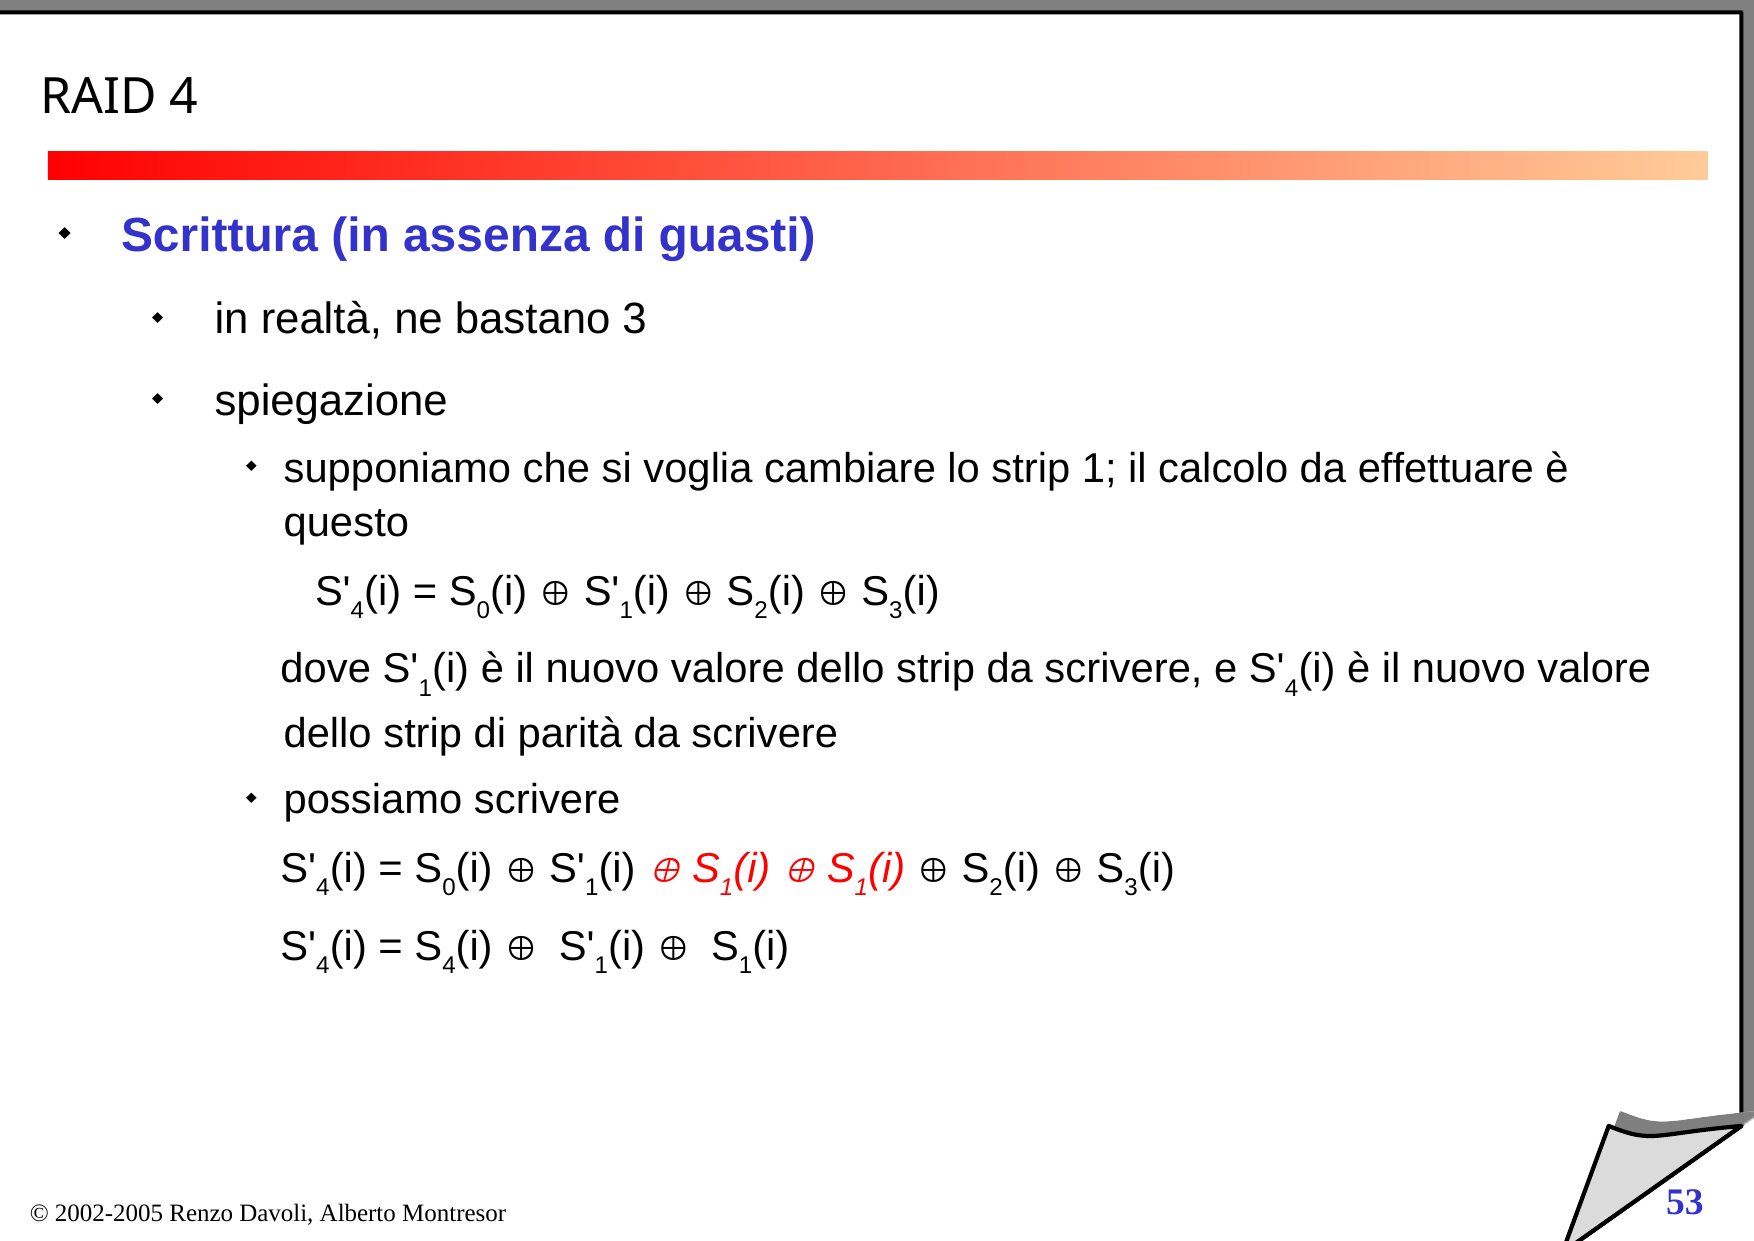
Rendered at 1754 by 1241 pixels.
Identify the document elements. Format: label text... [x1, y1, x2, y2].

list Scrittura (in assenza di guasti) in realtà, ne bastano 3 spiegazione supponiamo che si voglia cambiare lo strip 1; il calcolo da effettuare è questo S'4(i) = S0(i)  S'1(i)  S2(i)  S3(i) dove S'1(i) è il nuovo valore dello strip da scrivere, e S'4(i) è il nuovo valore dello strip di parità da scrivere possiamo scrivere S'4(i) = S0(i)  S'1(i)  S1(i)  S1(i)  S2(i)  S3(i) S'4(i) = S4(i)  S'1(i)  S1(i) [58, 206, 1696, 1077]
title RAID 4 [40, 49, 1714, 144]
